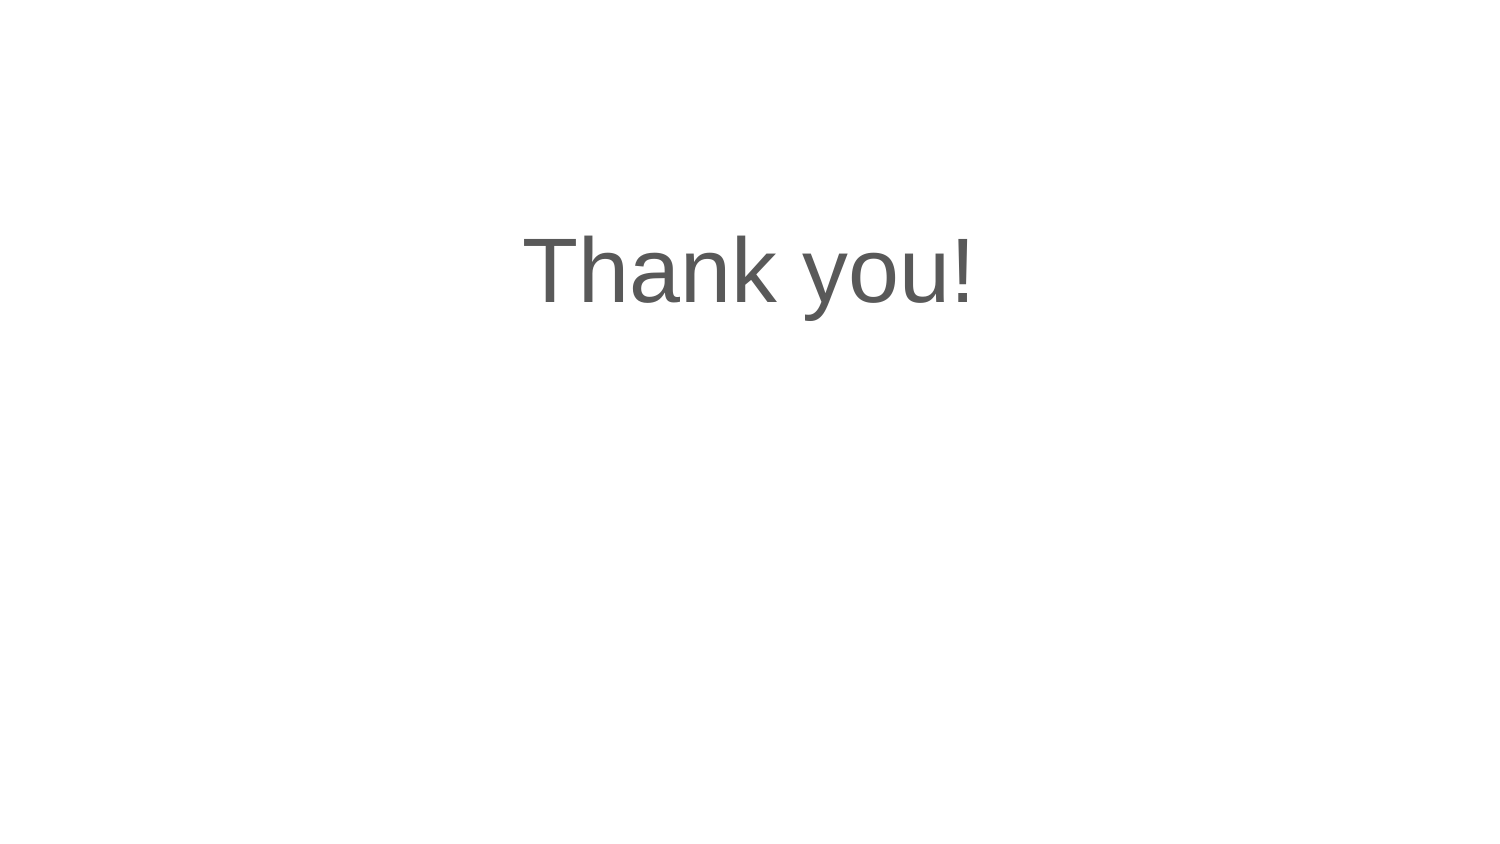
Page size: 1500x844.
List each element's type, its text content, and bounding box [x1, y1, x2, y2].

list Thank you! [51, 189, 1449, 750]
